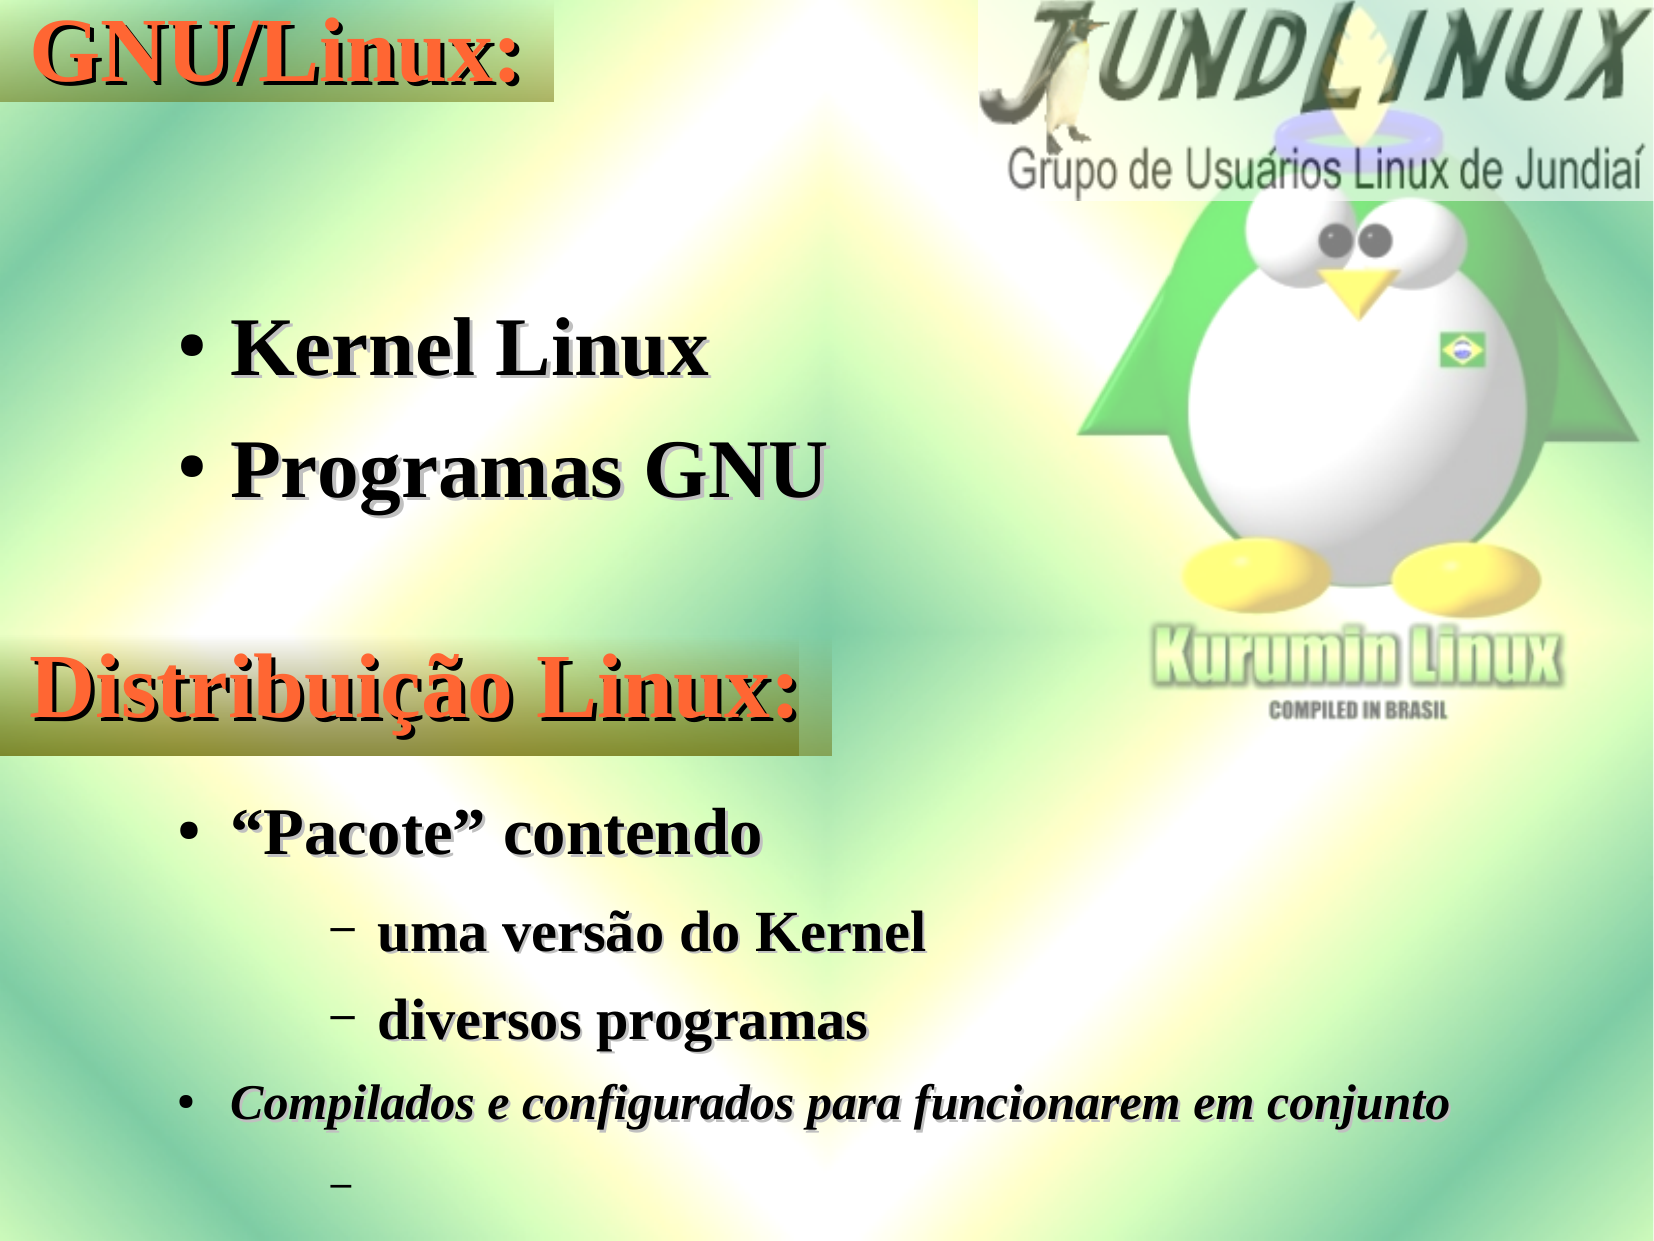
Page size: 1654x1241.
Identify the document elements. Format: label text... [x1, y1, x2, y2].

list “Pacote” contendo uma versão do Kernel diversos programas Compilados e configurados para funcionarem em conjunto [141, 795, 1554, 1220]
list Kernel Linux Programas GNU [141, 301, 1554, 516]
text_box Distribuição Linux: [0, 635, 832, 756]
picture [0, 0, 1654, 1241]
text_box GNU/Linux: [0, 0, 554, 102]
